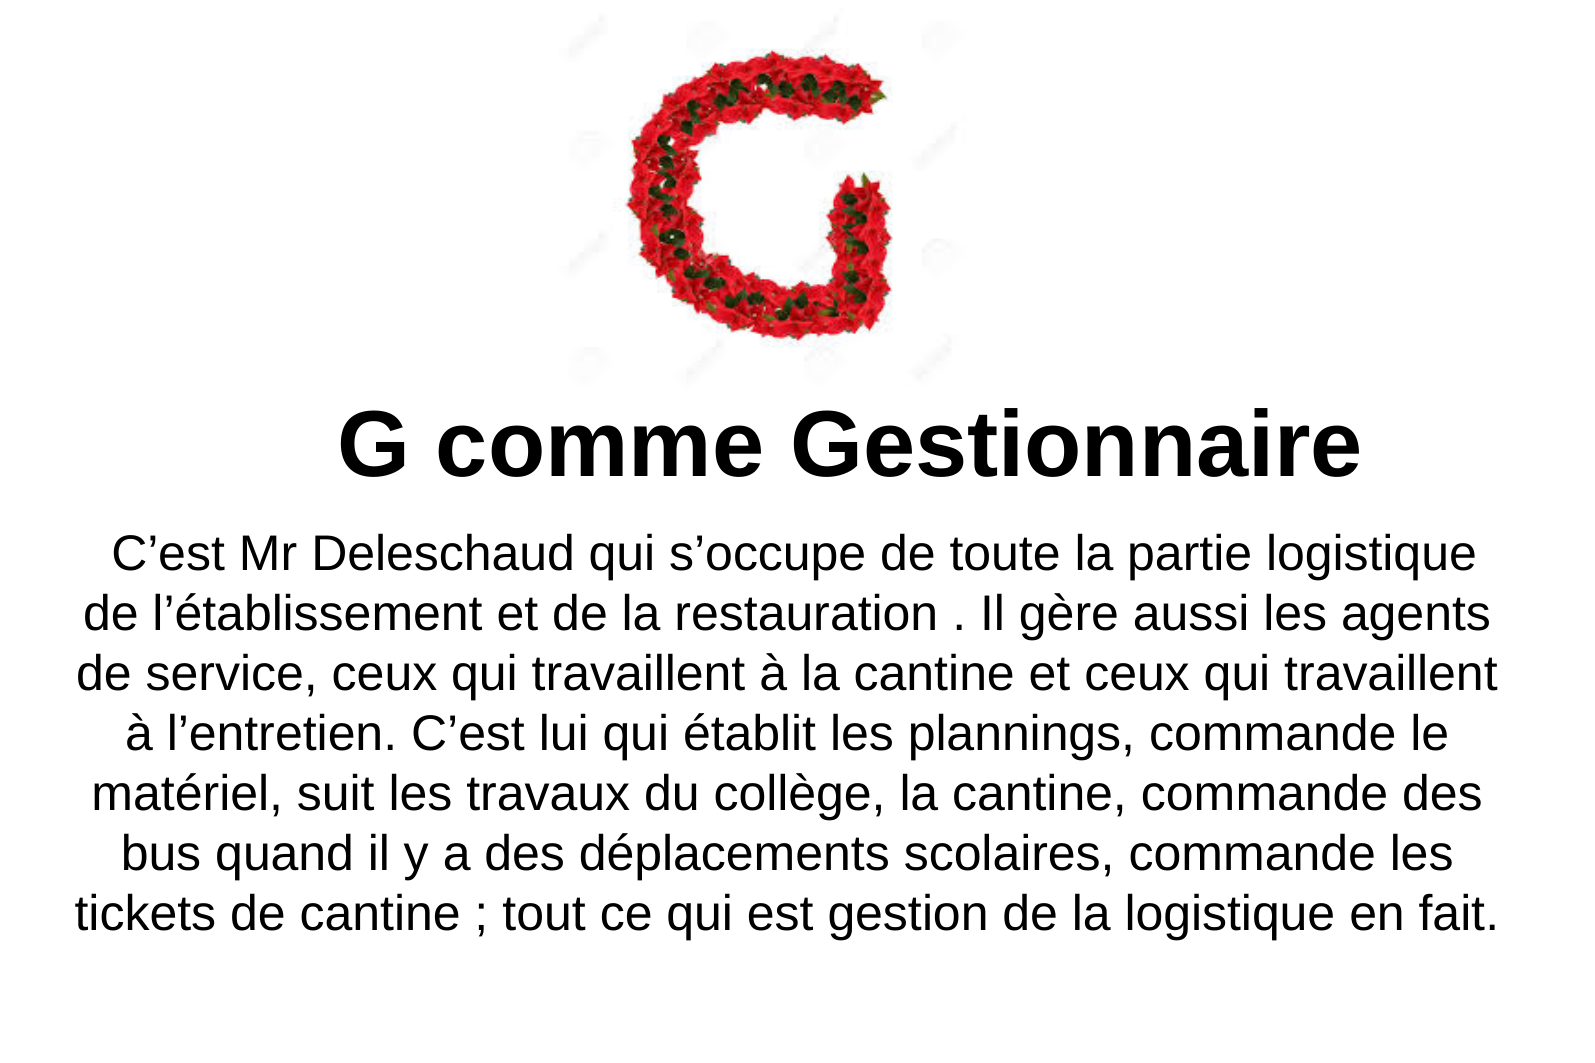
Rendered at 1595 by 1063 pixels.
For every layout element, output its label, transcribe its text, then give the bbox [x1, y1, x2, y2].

list G comme Gestionnaire C’est Mr Deleschaud qui s’occupe de toute la partie logistique de l’établissement et de la restauration . Il gère aussi les agents de service, ceux qui travaillent à la cantine et ceux qui travaillent à l’entretien. C’est lui qui établit les plannings, commande le matériel, suit les travaux du collège, la cantine, commande des bus quand il y a des déplacements scolaires, commande les tickets de cantine ; tout ce qui est gestion de la logistique en fait. [70, 314, 1506, 1016]
picture [555, 8, 968, 390]
